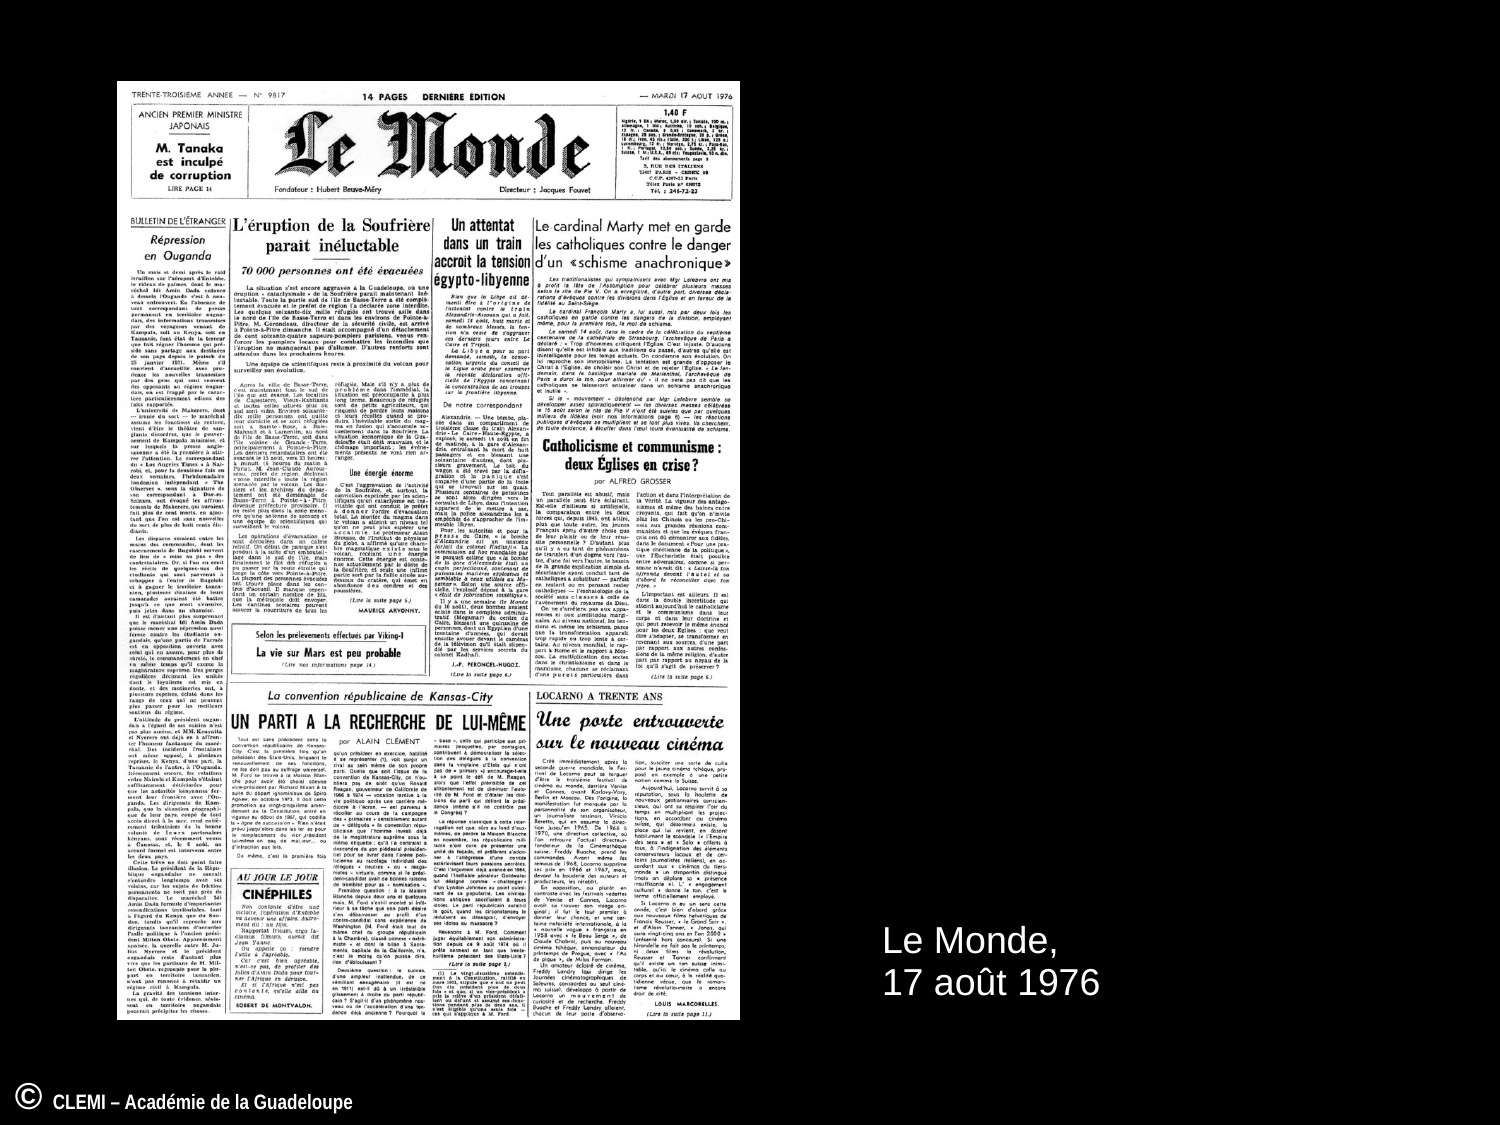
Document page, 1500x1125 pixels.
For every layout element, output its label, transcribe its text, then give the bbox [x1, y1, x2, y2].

picture [117, 81, 740, 1020]
title Le Monde, 17 août 1976 [867, 911, 1442, 1011]
text_box © CLEMI – Académie de la Guadeloupe [0, 1067, 575, 1125]
